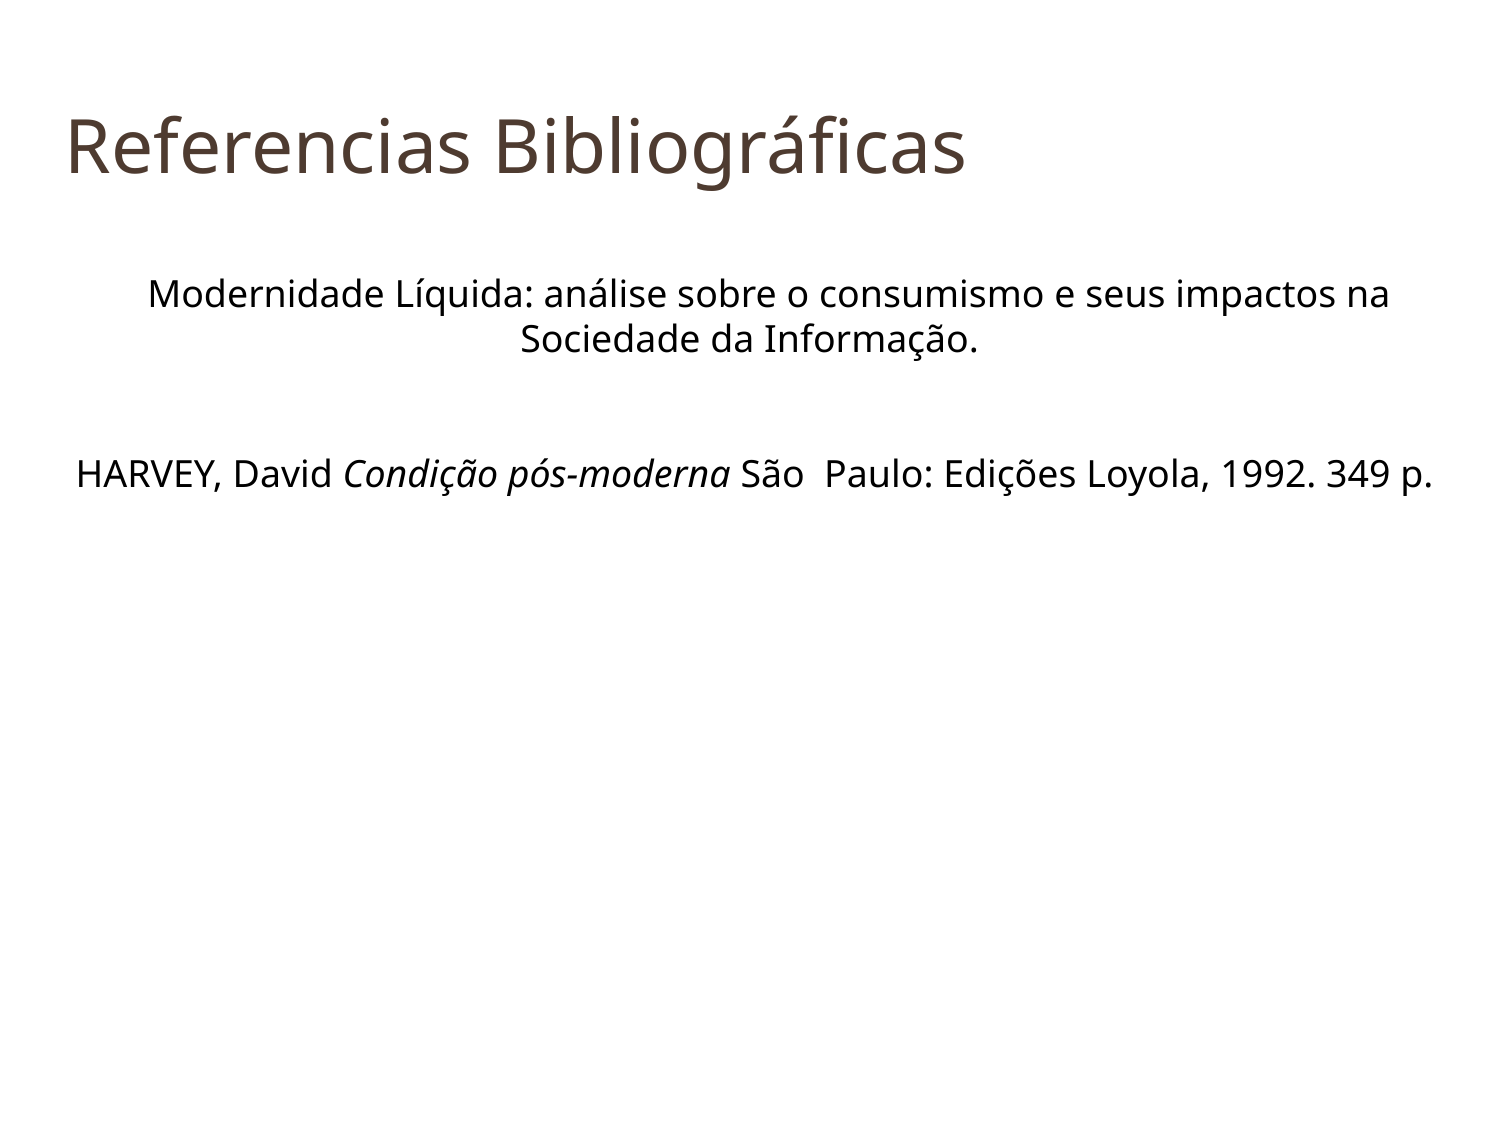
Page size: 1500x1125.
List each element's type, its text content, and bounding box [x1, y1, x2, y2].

title Referencias Bibliográficas [50, 75, 1475, 213]
list Modernidade Líquida: análise sobre o consumismo e seus impactos na Sociedade da Informação. HARVEY, David Condição pós-moderna São Paulo: Edições Loyola, 1992. 349 p. [0, 262, 1500, 1005]
